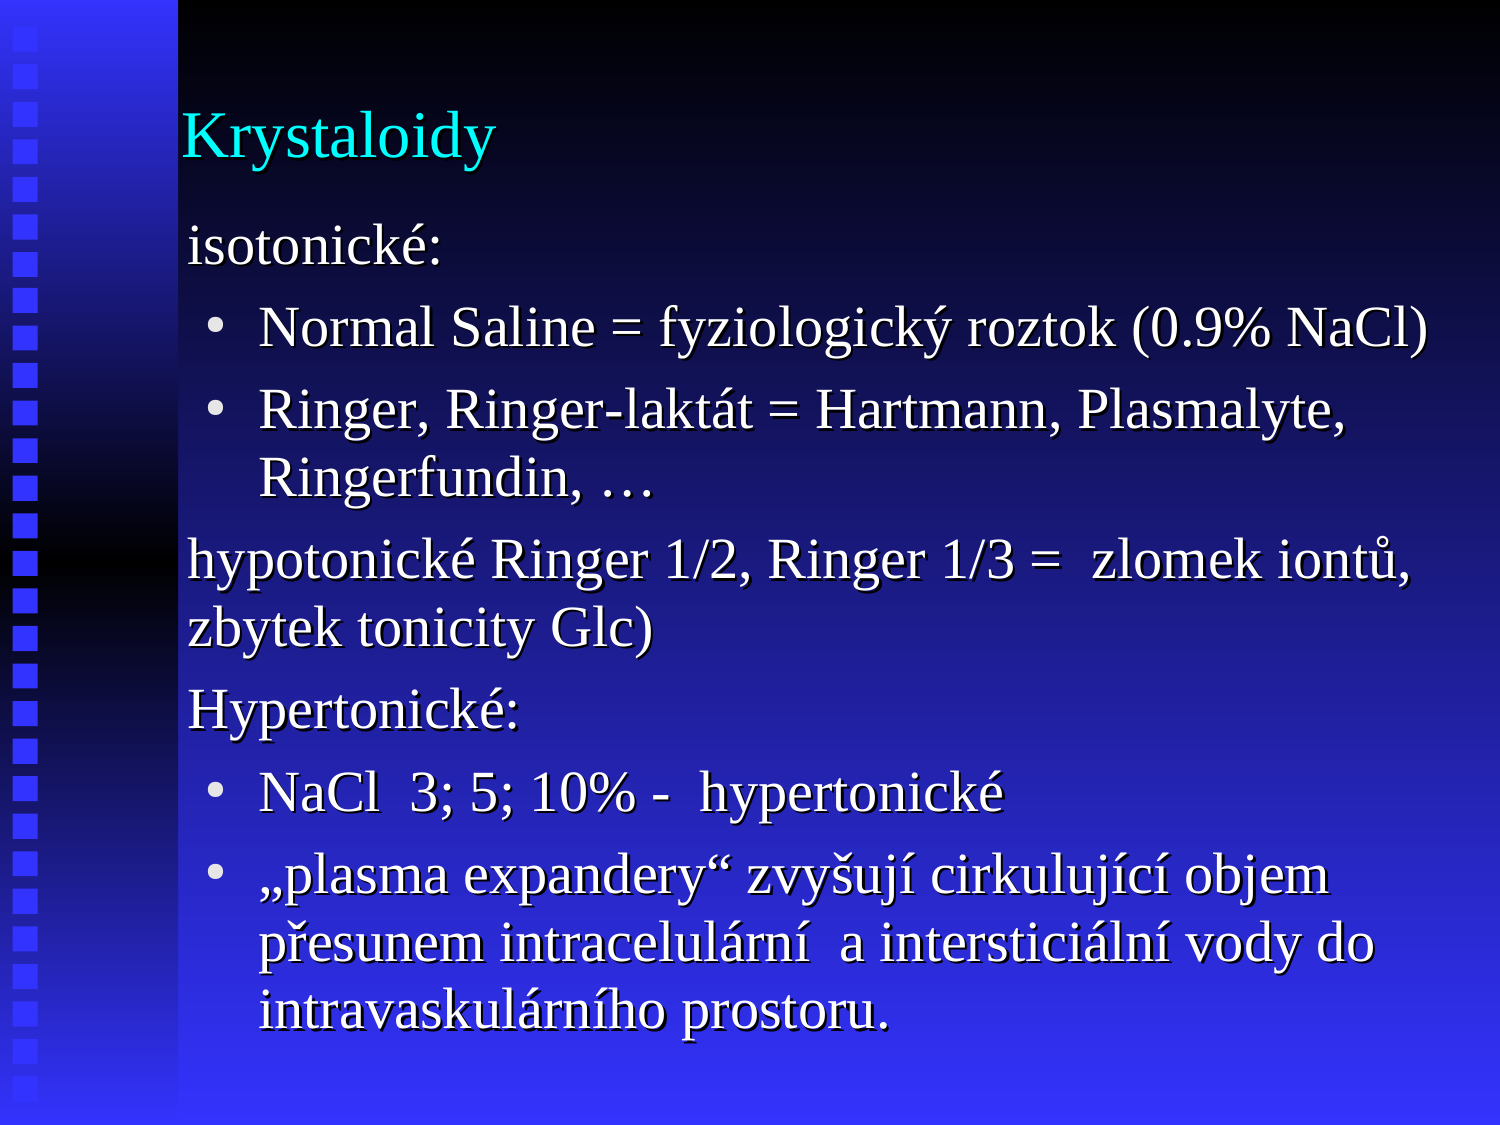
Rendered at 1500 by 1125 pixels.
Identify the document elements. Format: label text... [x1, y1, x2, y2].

title Krystaloidy [181, 39, 1457, 227]
list isotonické: Normal Saline = fyziologický roztok (0.9% NaCl) Ringer, Ringer-laktát = Hartmann, Plasmalyte, Ringerfundin, … hypotonické Ringer 1/2, Ringer 1/3 = zlomek iontů, zbytek tonicity Glc) Hypertonické: NaCl 3; 5; 10% - hypertonické „plasma expandery“ zvyšují cirkulující objem přesunem intracelulární a intersticiální vody do intravaskulárního prostoru. [187, 208, 1463, 1094]
